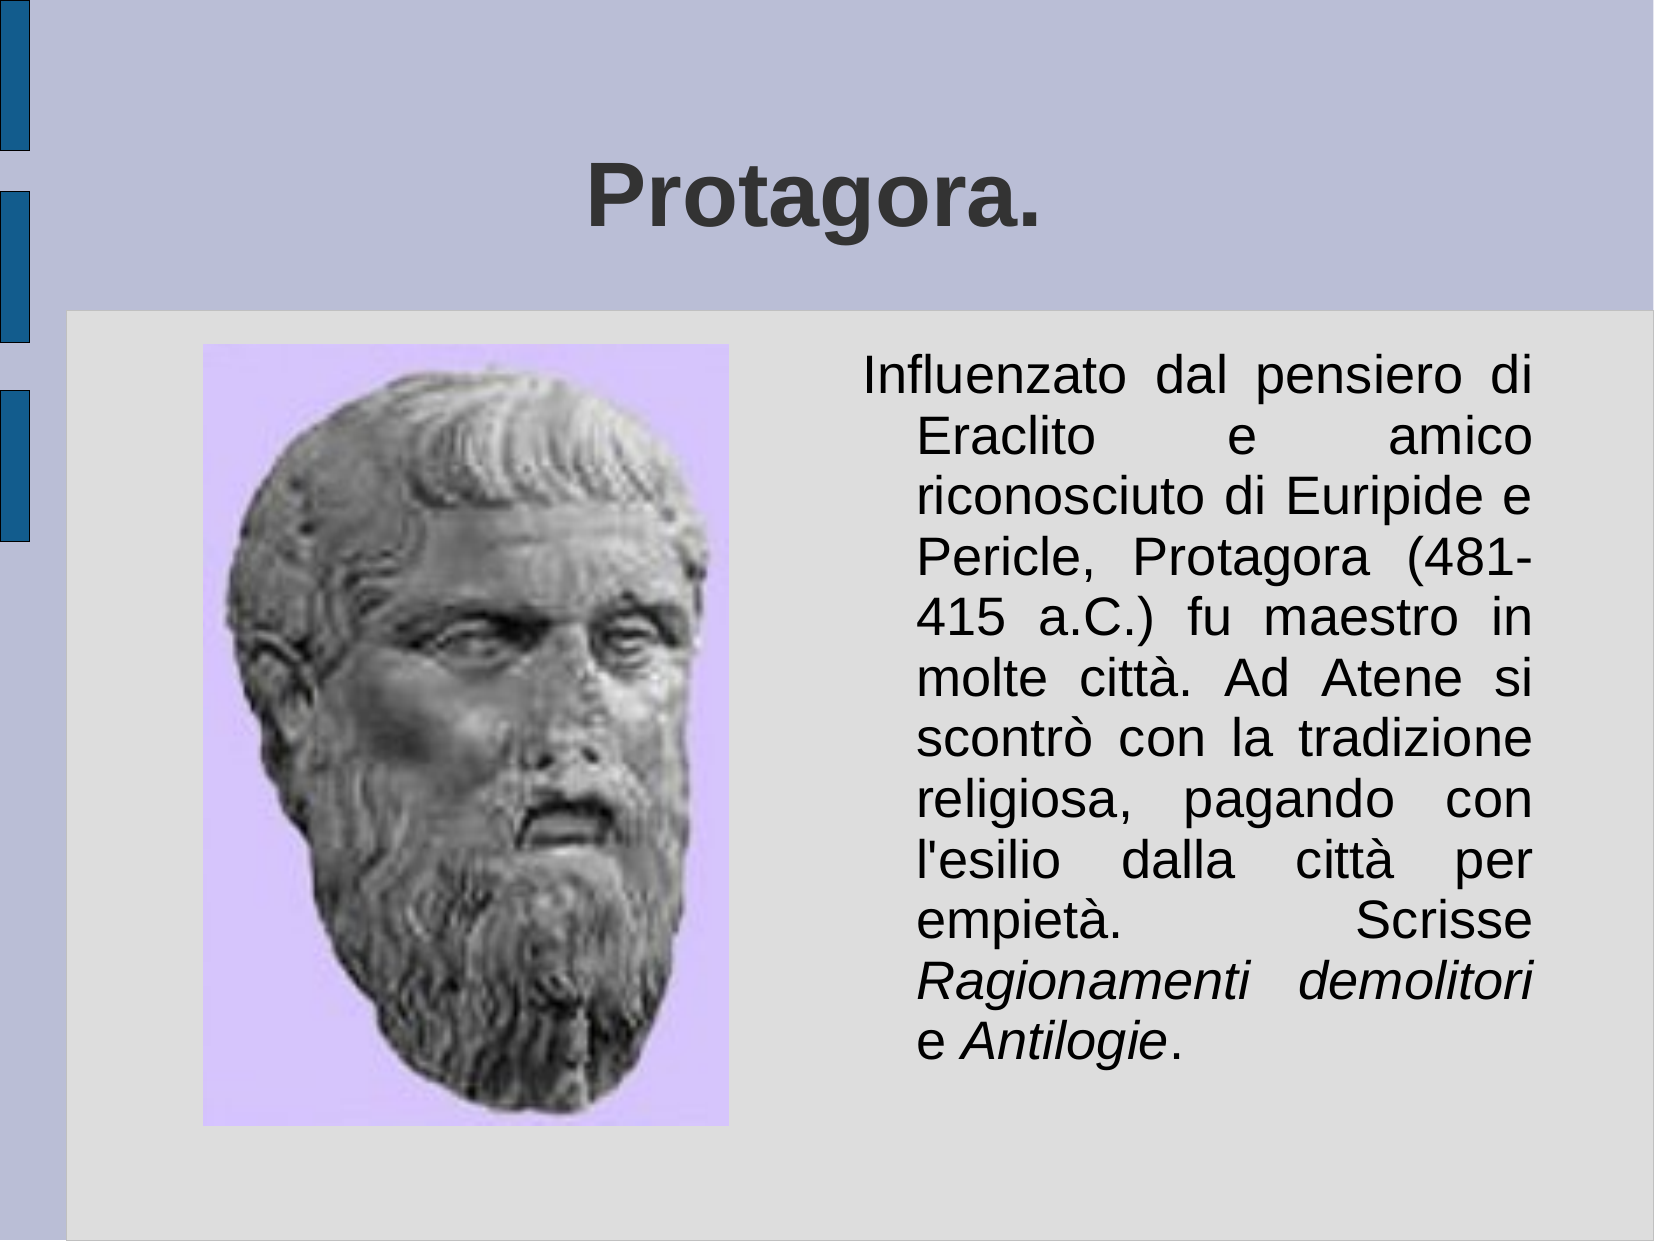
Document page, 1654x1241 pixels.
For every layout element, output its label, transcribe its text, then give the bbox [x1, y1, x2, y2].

picture [203, 344, 729, 1126]
title Protagora. [121, 91, 1534, 299]
list Influenzato dal pensiero di Eraclito e amico riconosciuto di Euripide e Pericle, Protagora (481-415 a.C.) fu maestro in molte città. Ad Atene si scontrò con la tradizione religiosa, pagando con l'esilio dalla città per empietà. Scrisse Ragionamenti demolitori e Antilogie. [845, 344, 1535, 1127]
